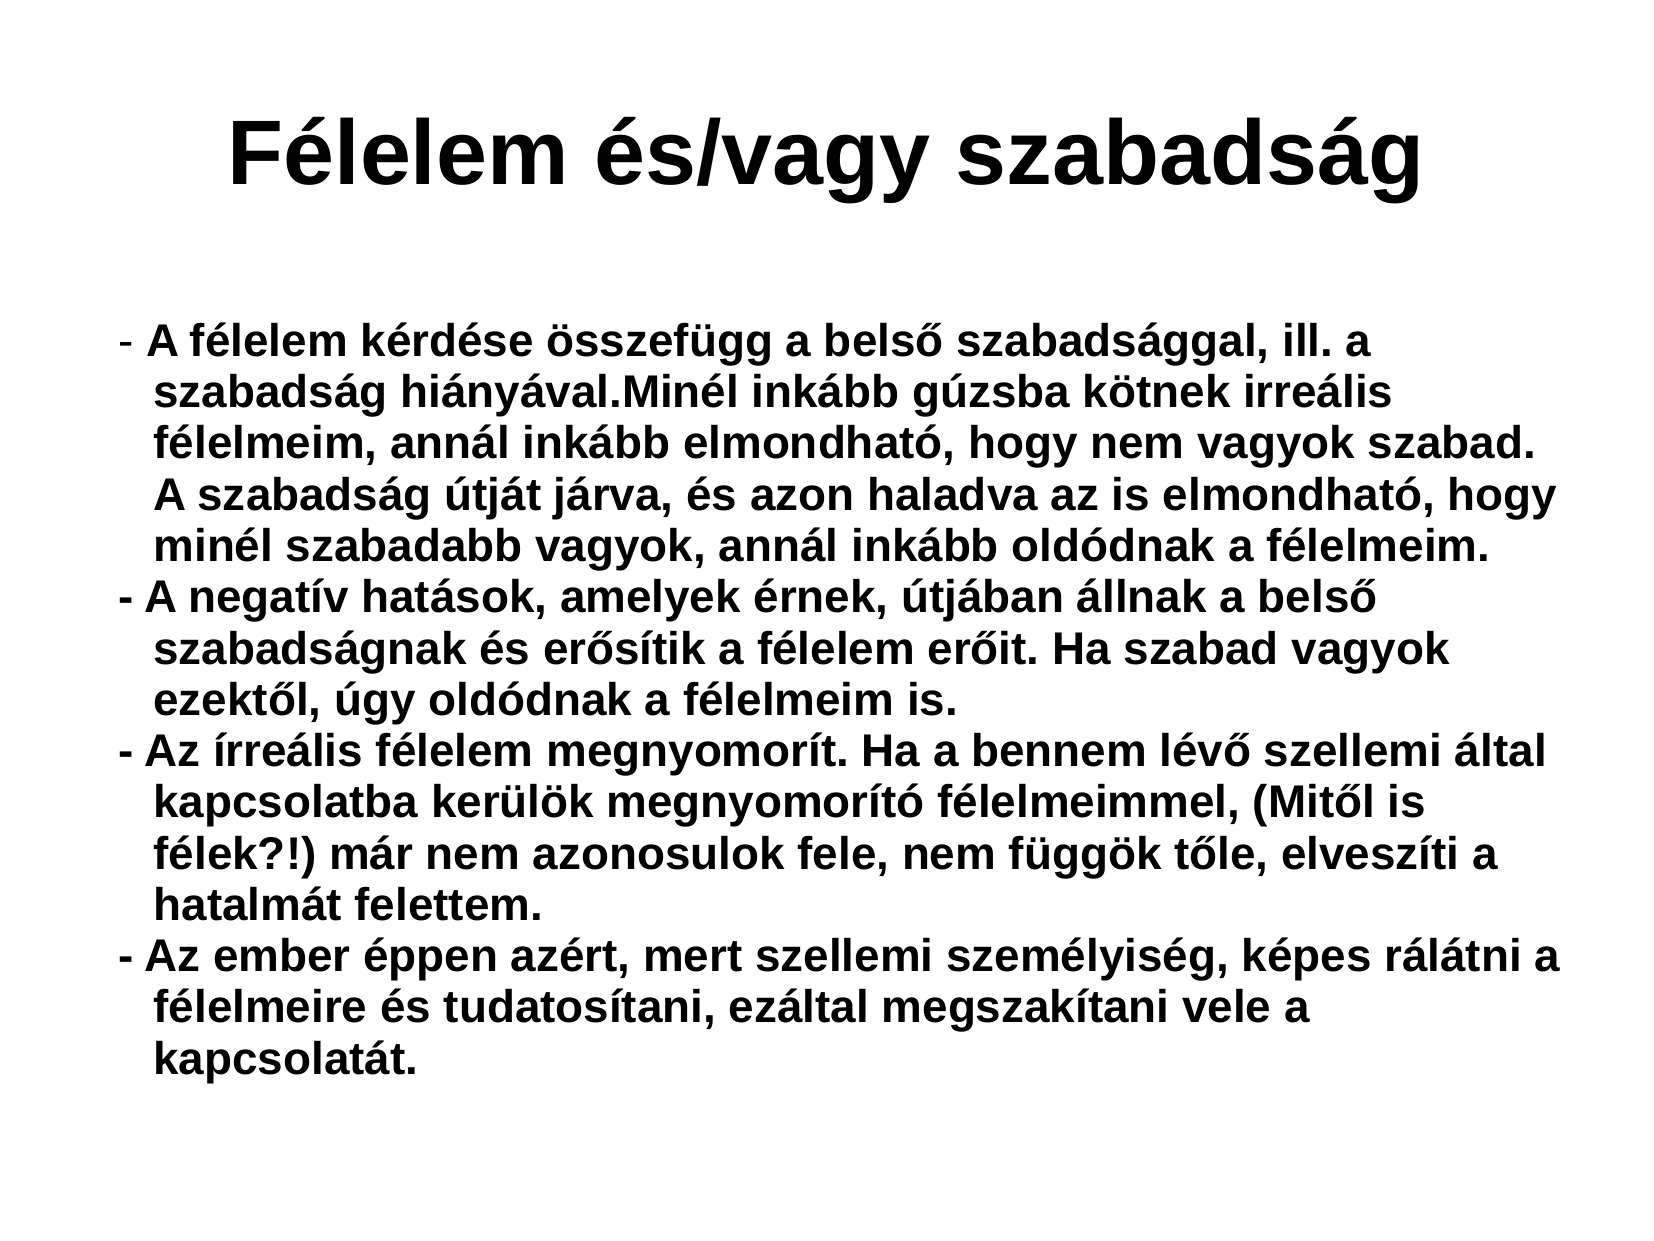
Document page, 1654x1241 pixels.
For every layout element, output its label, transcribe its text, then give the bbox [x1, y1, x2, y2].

subtitle - A félelem kérdése összefügg a belső szabadsággal, ill. a szabadság hiányával.Minél inkább gúzsba kötnek irreális félelmeim, annál inkább elmondható, hogy nem vagyok szabad. A szabadság útját járva, és azon haladva az is elmondható, hogy minél szabadabb vagyok, annál inkább oldódnak a félelmeim. - A negatív hatások, amelyek érnek, útjában állnak a belső szabadságnak és erősítik a félelem erőit. Ha szabad vagyok ezektől, úgy oldódnak a félelmeim is. - Az írreális félelem megnyomorít. Ha a bennem lévő szellemi által kapcsolatba kerülök megnyomorító félelmeimmel, (Mitől is félek?!) már nem azonosulok fele, nem függök tőle, elveszíti a hatalmát felettem. - Az ember éppen azért, mert szellemi személyiség, képes rálátni a félelmeire és tudatosítani, ezáltal megszakítani vele a kapcsolatát. [82, 255, 1571, 1144]
title Félelem és/vagy szabadság [82, 56, 1571, 250]
